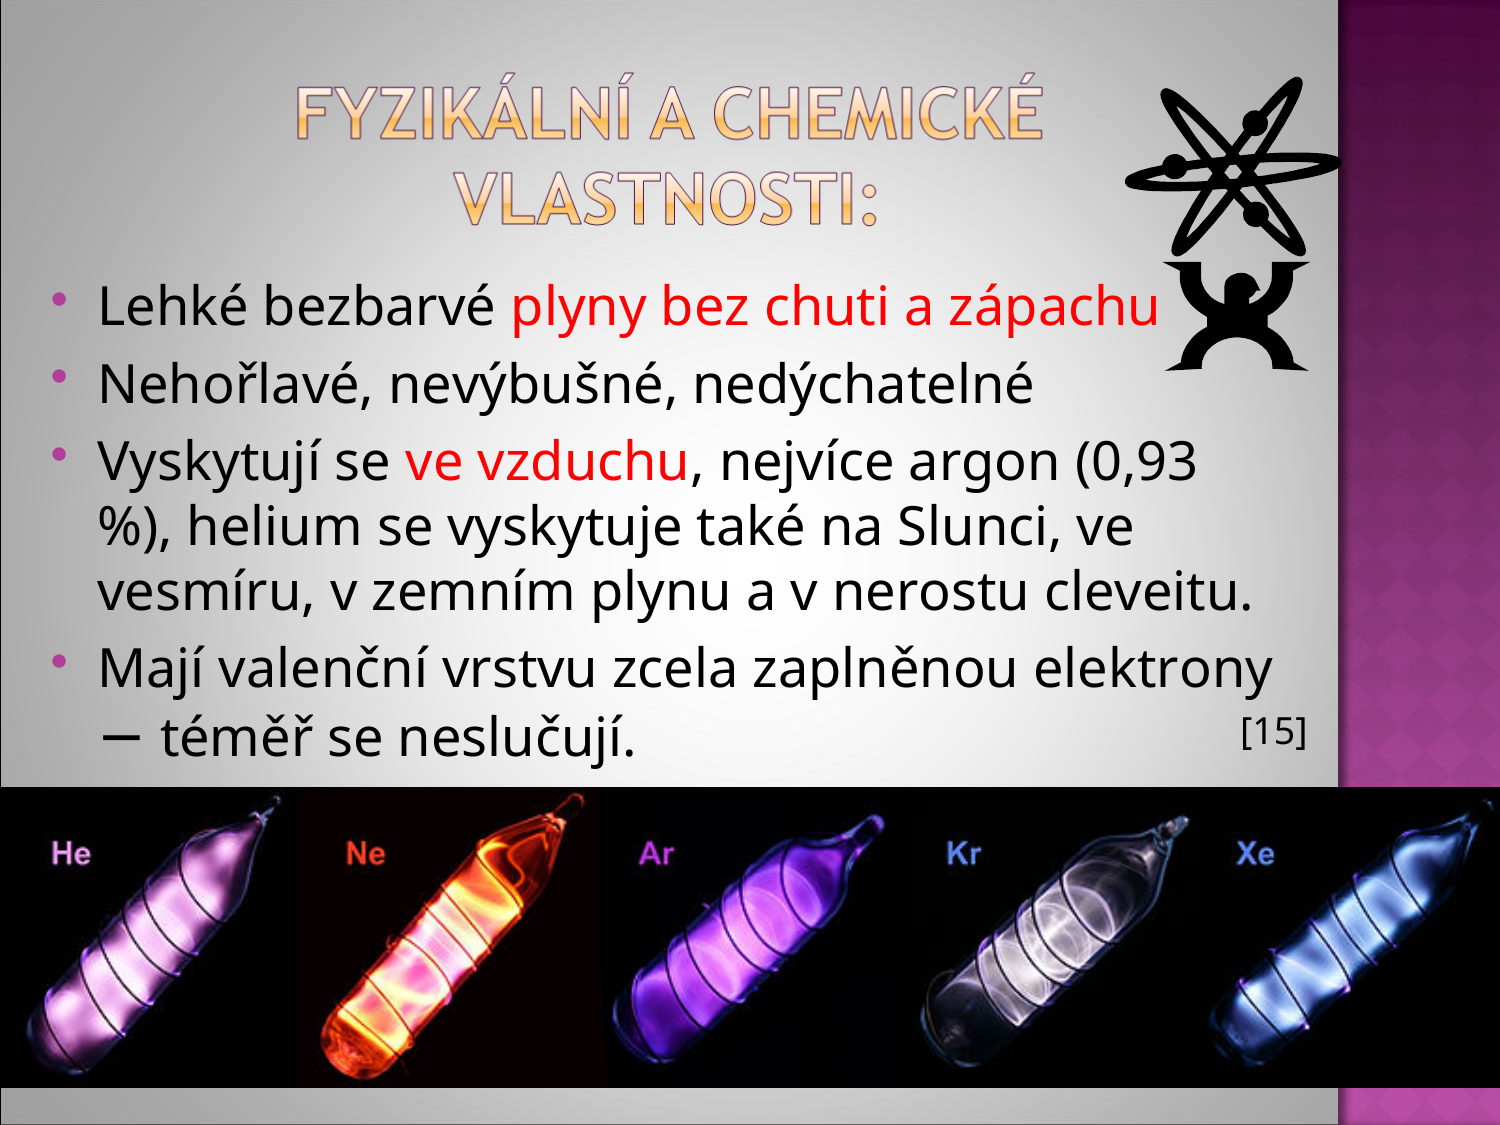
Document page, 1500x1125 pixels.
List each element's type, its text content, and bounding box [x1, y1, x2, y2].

picture [0, 0, 1500, 1125]
list Lehké bezbarvé plyny bez chuti a zápachu Nehořlavé, nevýbušné, nedýchatelné Vyskytují se ve vzduchu, nejvíce argon (0,93 %), helium se vyskytuje také na Slunci, ve vesmíru, v zemním plynu a v nerostu cleveitu. Mají valenční vrstvu zcela zaplněnou elektrony − téměř se neslučují. [37, 263, 1300, 787]
text_box [15] [1225, 699, 1323, 761]
text_box [73, 47, 1265, 241]
